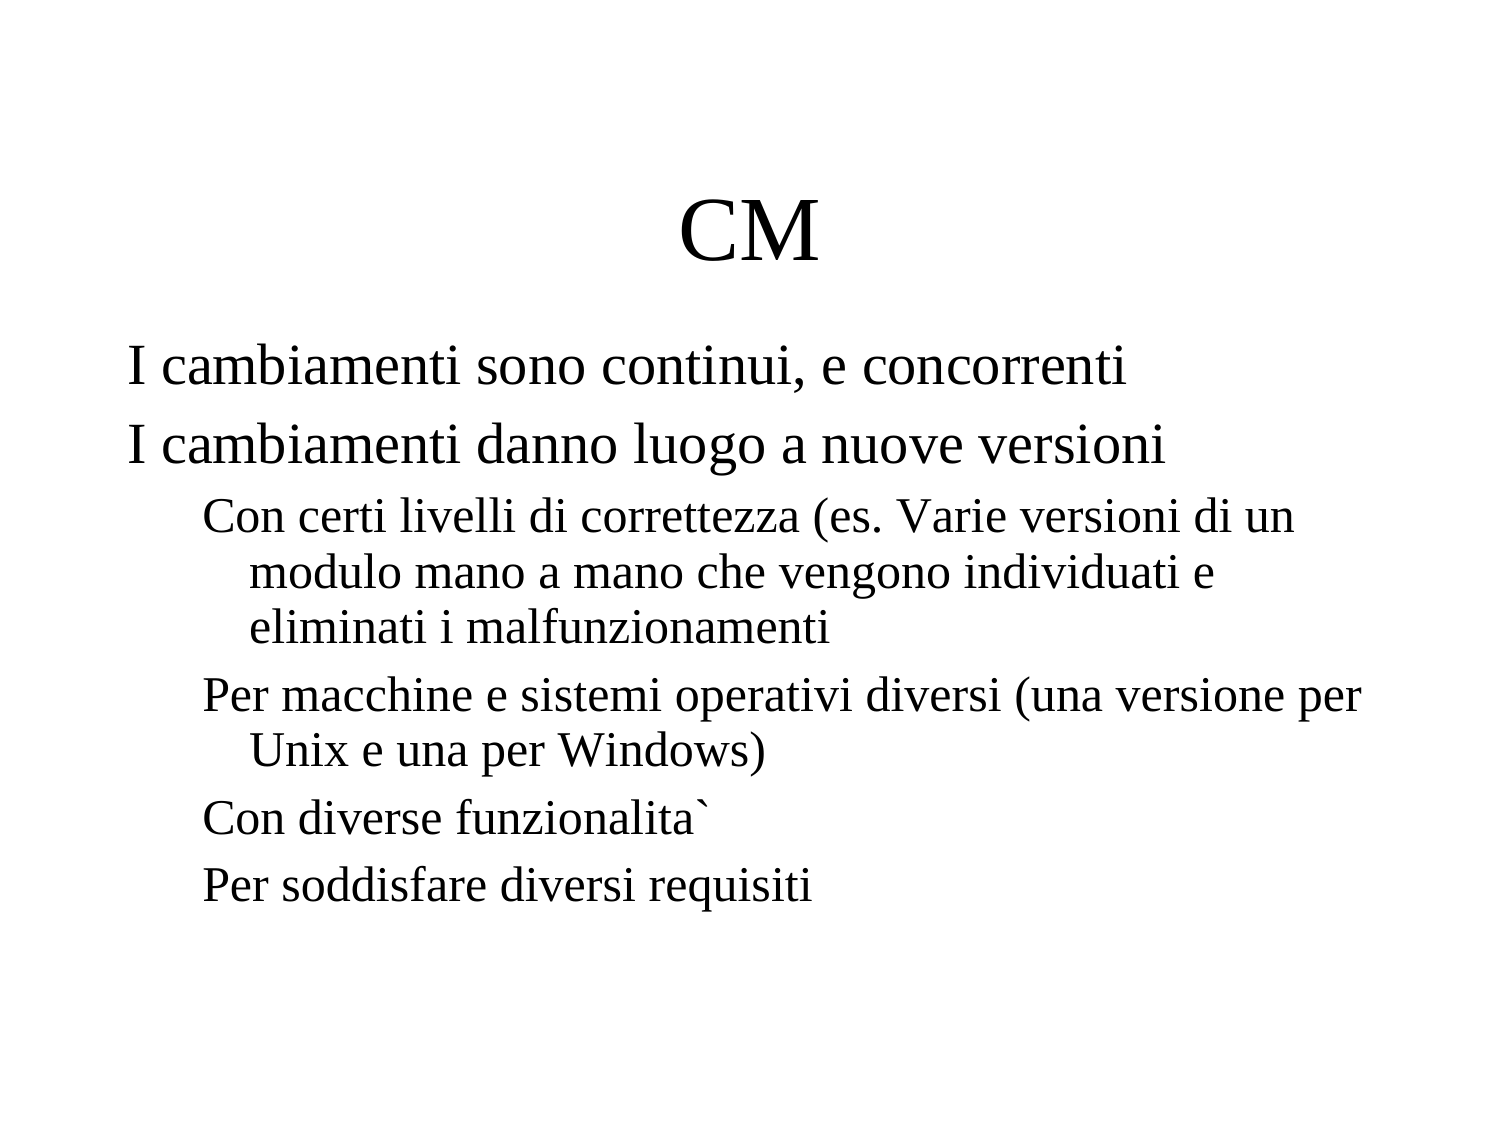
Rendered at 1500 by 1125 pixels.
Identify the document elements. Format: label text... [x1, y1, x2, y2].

title CM [112, 99, 1388, 288]
list I cambiamenti sono continui, e concorrenti I cambiamenti danno luogo a nuove versioni Con certi livelli di correttezza (es. Varie versioni di un modulo mano a mano che vengono individuati e eliminati i malfunzionamenti Per macchine e sistemi operativi diversi (una versione per Unix e una per Windows) Con diverse funzionalita` Per soddisfare diversi requisiti [112, 324, 1388, 1001]
